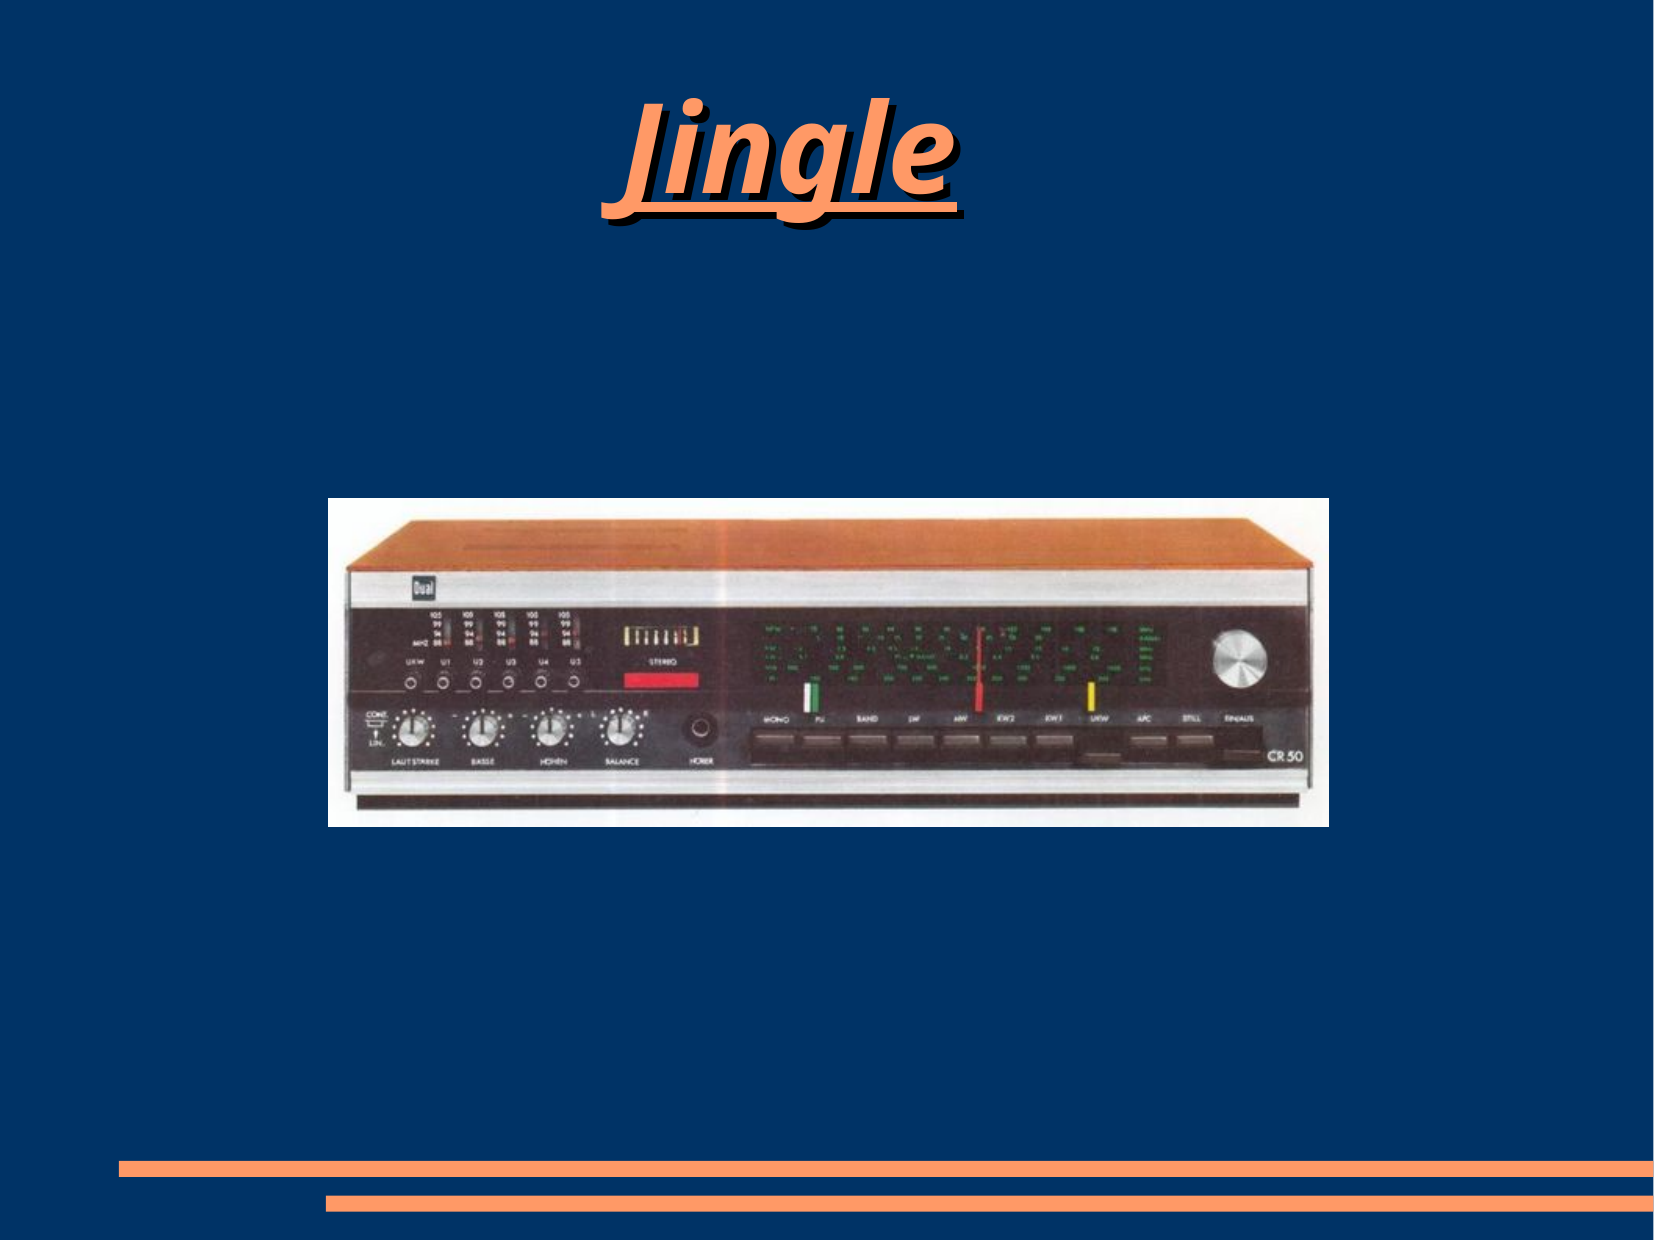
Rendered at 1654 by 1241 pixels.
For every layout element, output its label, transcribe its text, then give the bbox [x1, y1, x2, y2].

title Jingle [621, 27, 1536, 355]
picture [328, 498, 1329, 827]
